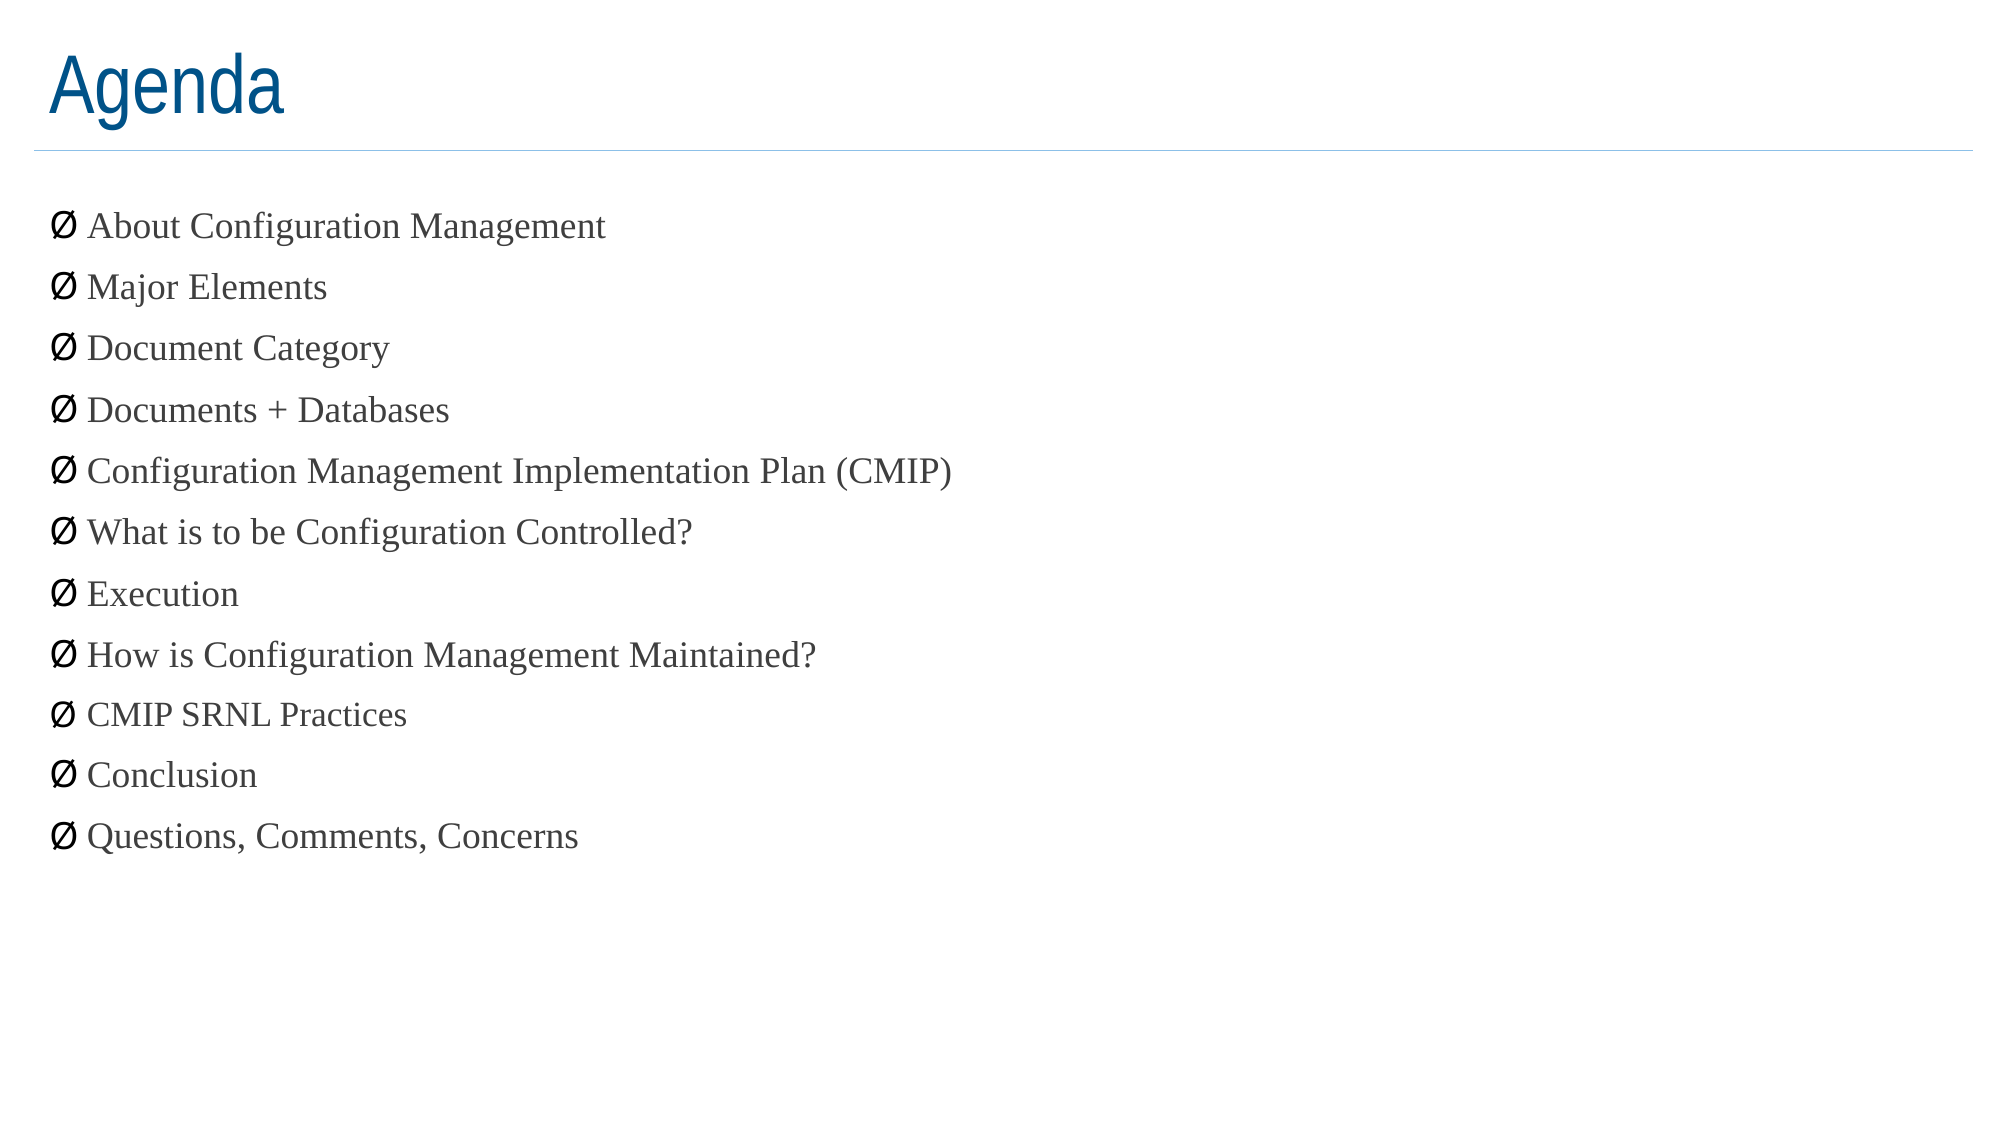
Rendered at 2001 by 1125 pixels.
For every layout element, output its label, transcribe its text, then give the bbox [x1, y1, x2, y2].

list About Configuration Management Major Elements Document Category Documents + Databases Configuration Management Implementation Plan (CMIP) What is to be Configuration Controlled? Execution How is Configuration Management Maintained? CMIP SRNL Practices Conclusion Questions, Comments, Concerns [34, 198, 1285, 969]
title Agenda [34, 22, 1973, 151]
